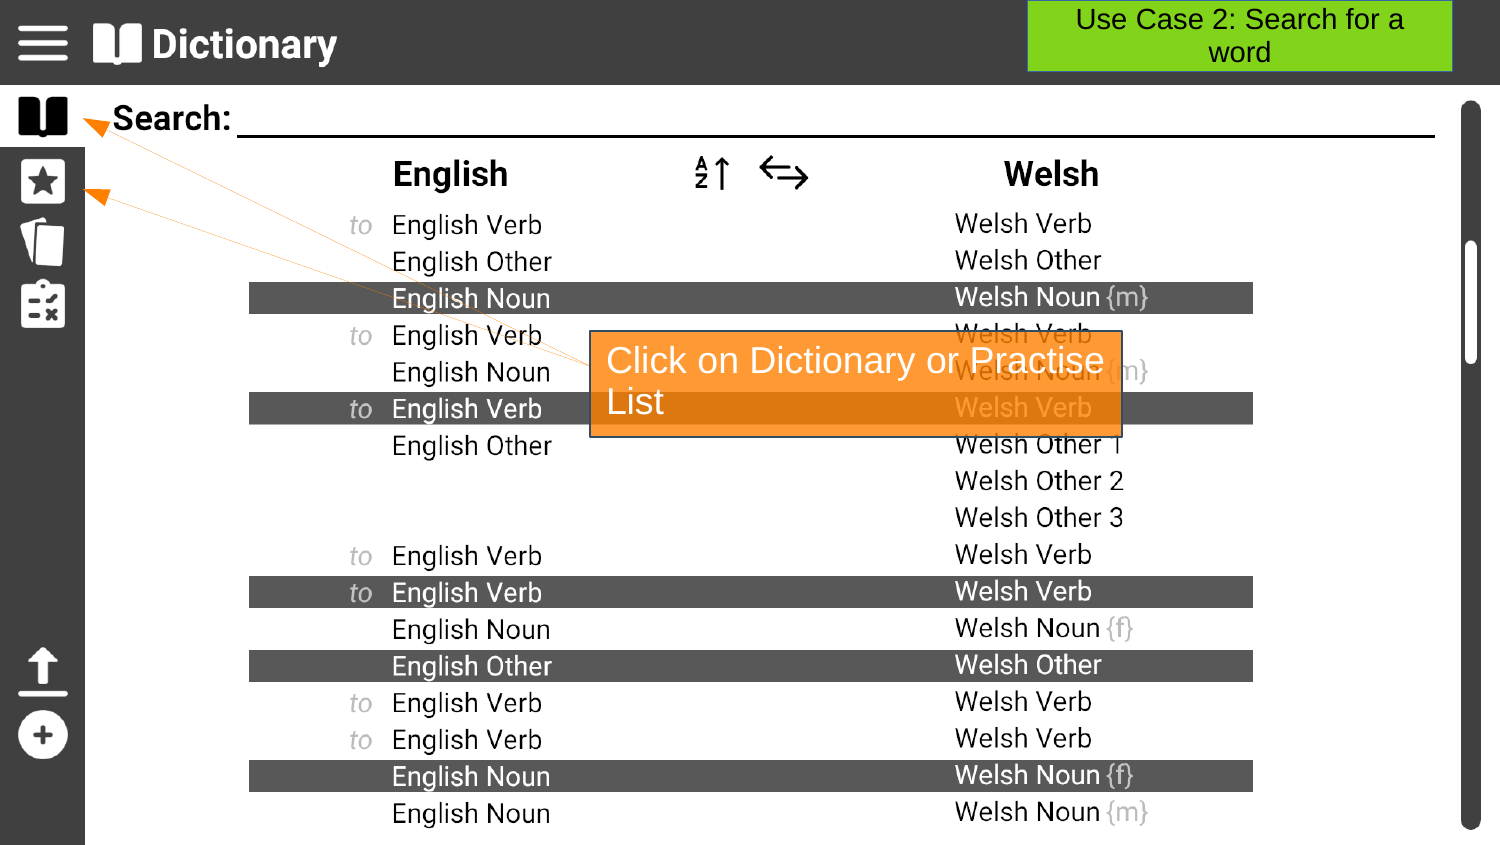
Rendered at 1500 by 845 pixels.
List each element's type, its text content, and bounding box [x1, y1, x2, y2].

picture [0, 0, 1500, 845]
text_box Use Case 2: Search for a word [1027, 0, 1453, 72]
text_box Click on Dictionary or Practise List [590, 330, 1123, 438]
